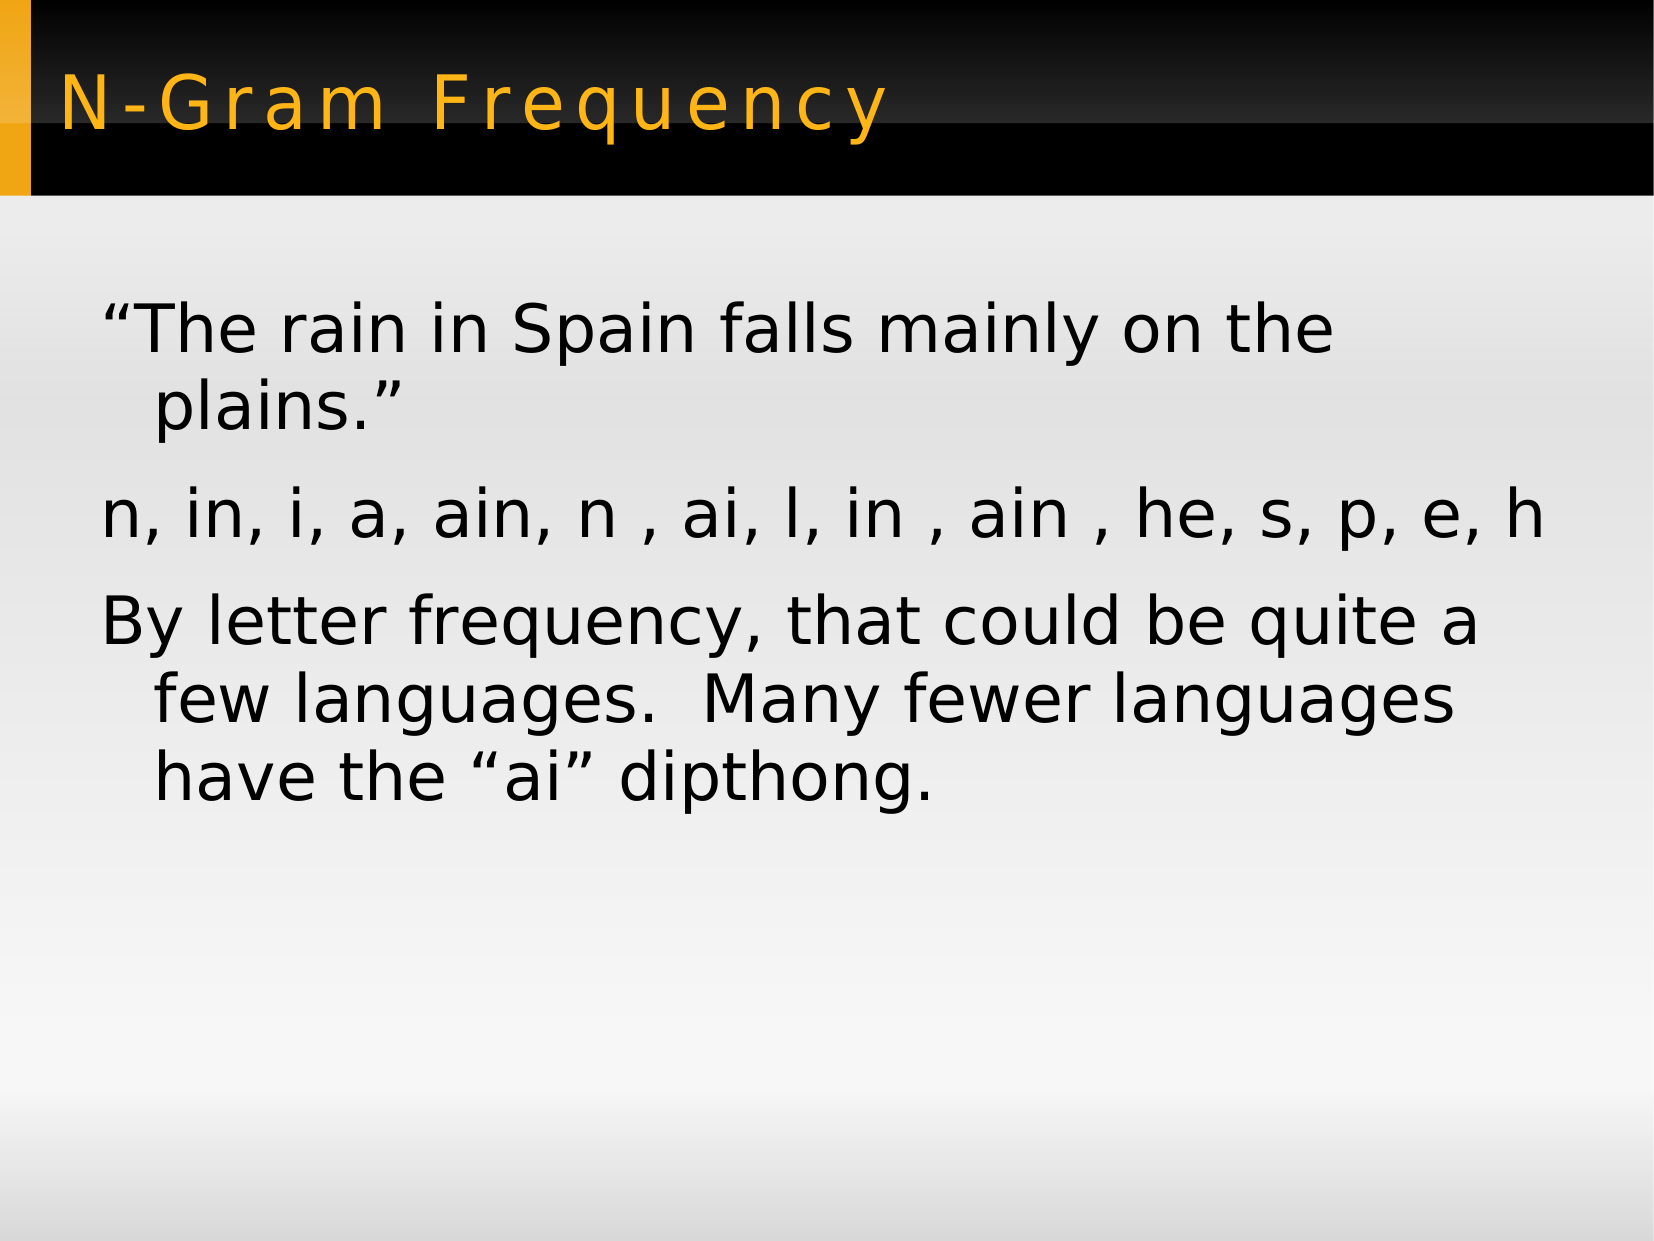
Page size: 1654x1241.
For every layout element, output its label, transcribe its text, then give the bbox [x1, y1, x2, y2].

title N-Gram Frequency [59, 29, 1270, 178]
list “The rain in Spain falls mainly on the plains.” n, in, i, a, ain, n , ai, l, in , ain , he, s, p, e, h By letter frequency, that could be quite a few languages. Many fewer languages have the “ai” dipthong. [82, 290, 1571, 1109]
picture [0, 0, 1654, 1241]
